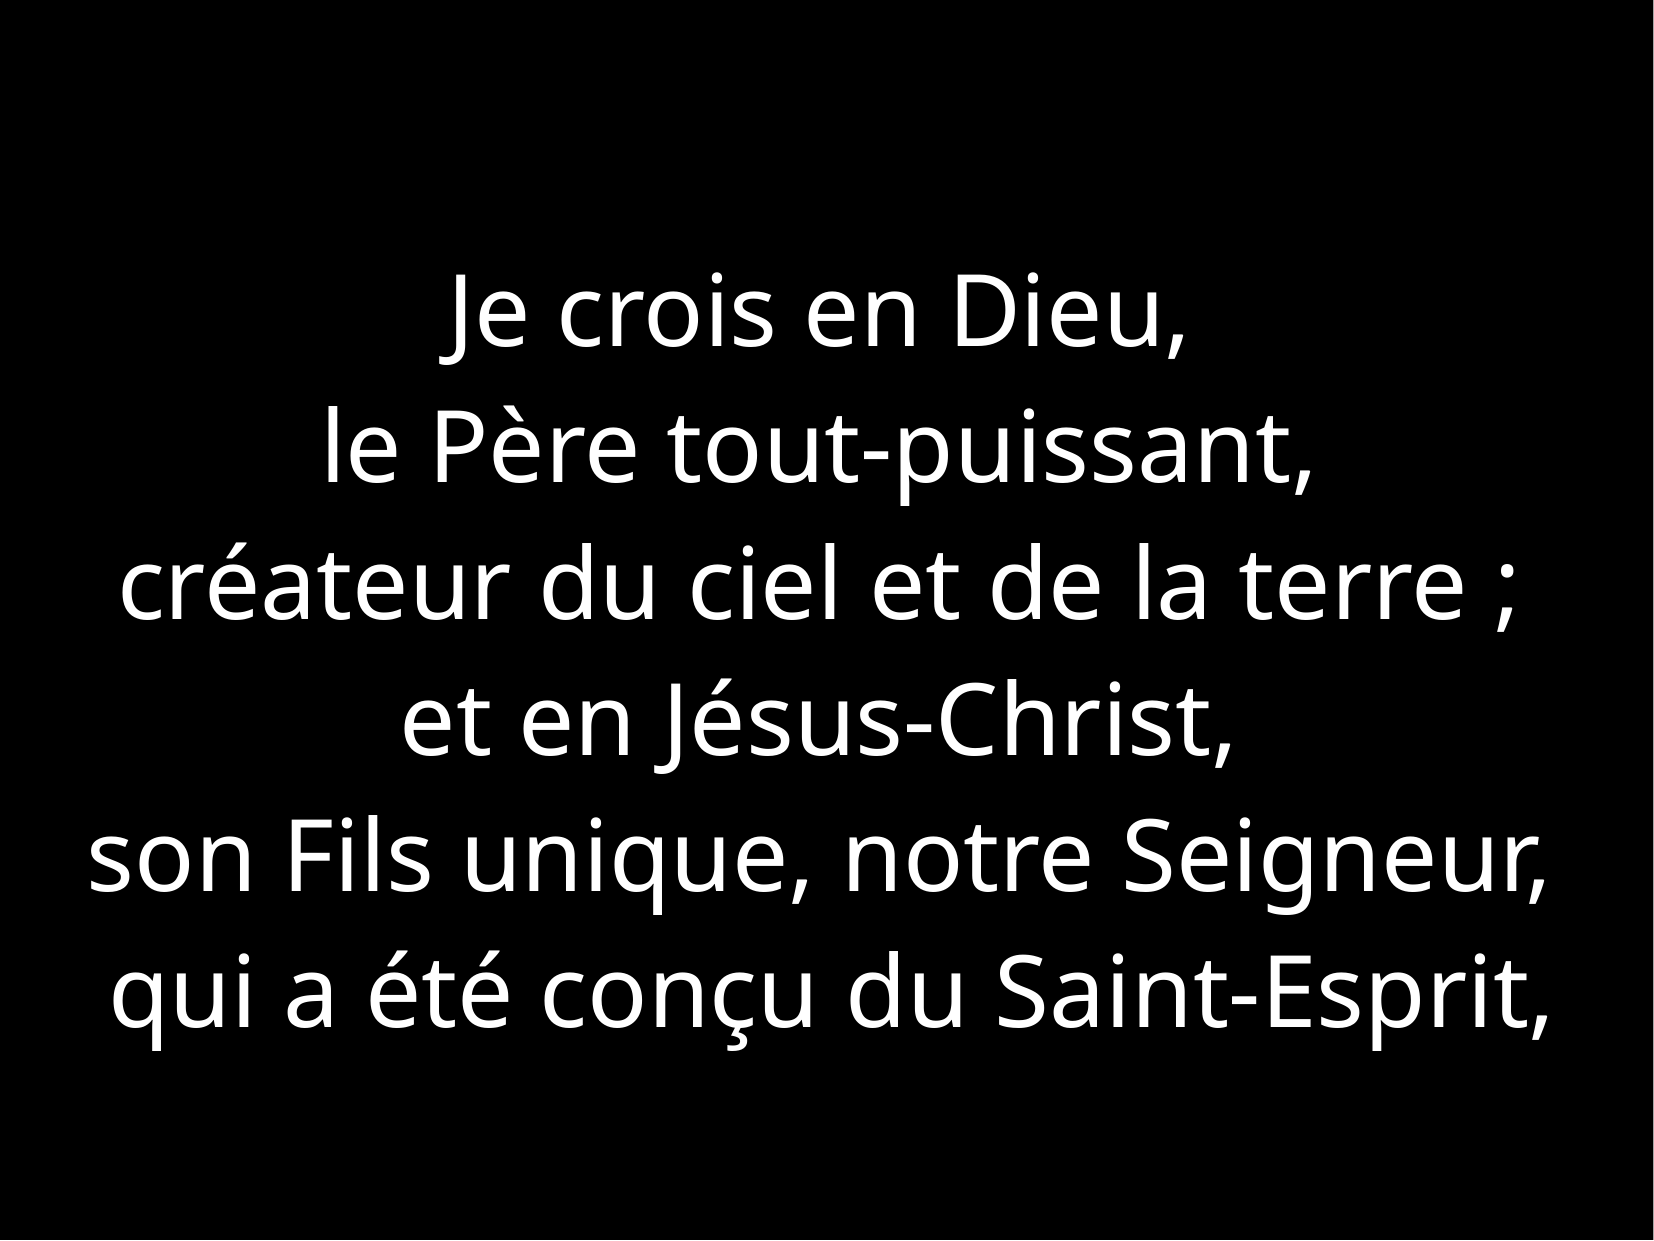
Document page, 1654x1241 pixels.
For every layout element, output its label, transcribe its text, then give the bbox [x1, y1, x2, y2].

subtitle Je crois en Dieu, le Père tout-puissant, créateur du ciel et de la terre ; et en Jésus-Christ, son Fils unique, notre Seigneur, qui a été conçu du Saint-Esprit, [35, 35, 1630, 1241]
